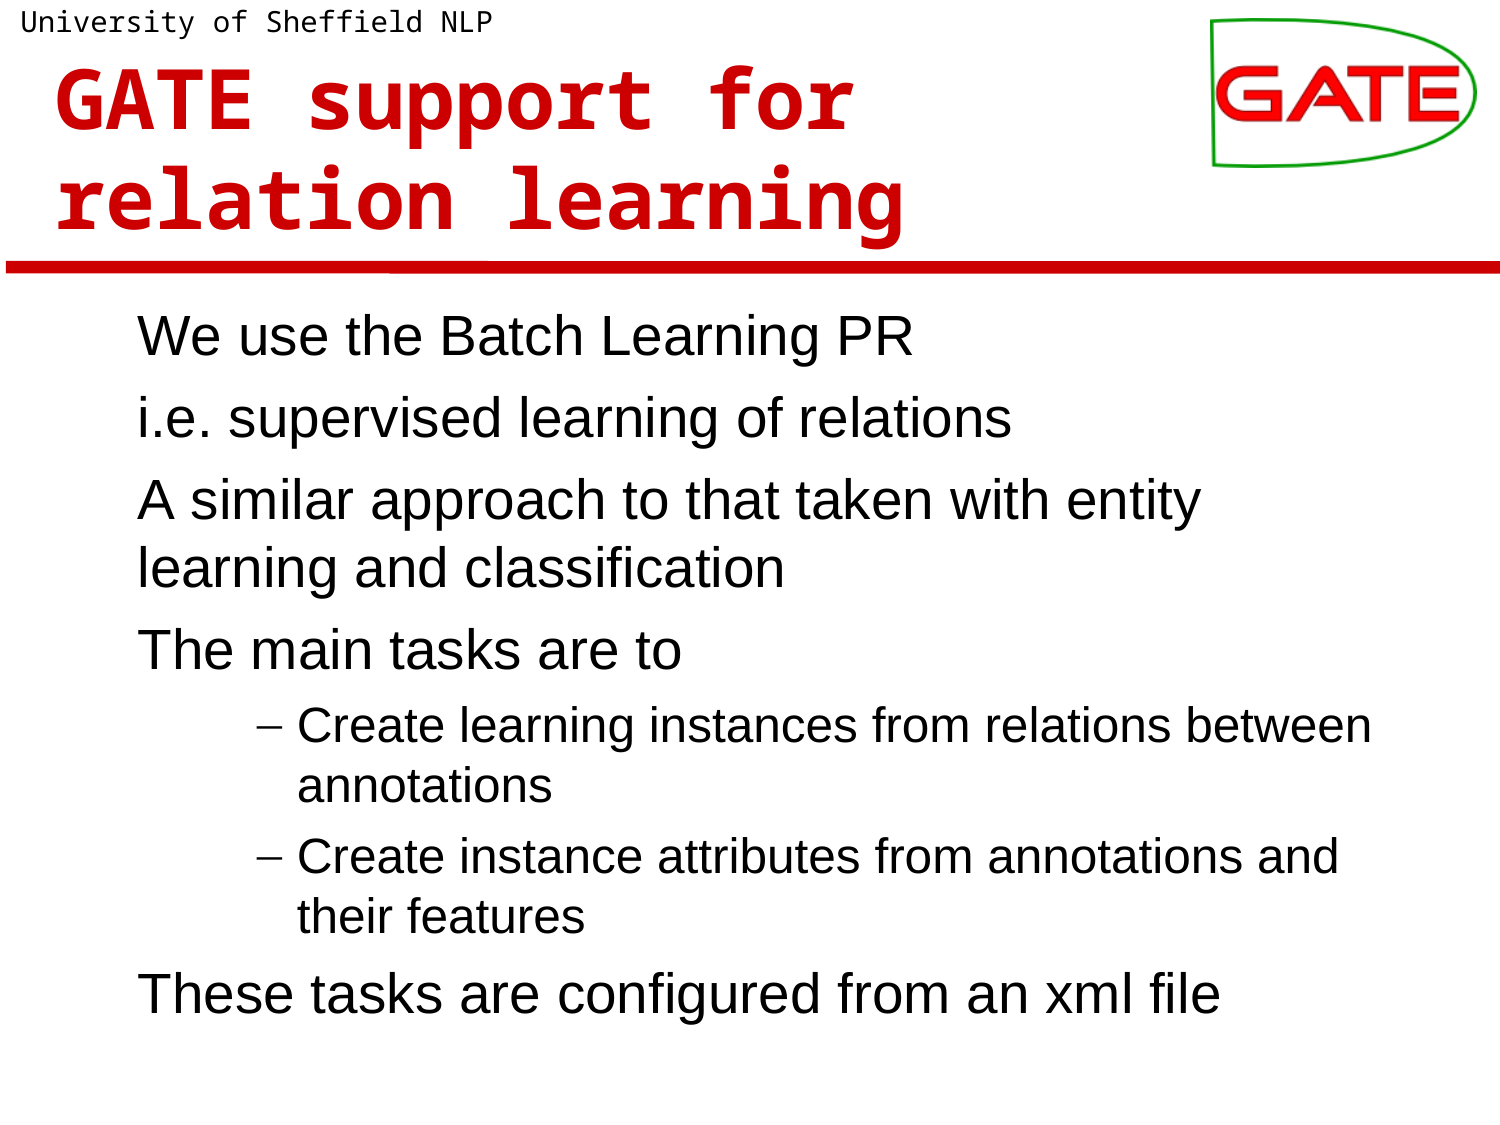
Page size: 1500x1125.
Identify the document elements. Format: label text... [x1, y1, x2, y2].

list We use the Batch Learning PR i.e. supervised learning of relations A similar approach to that taken with entity learning and classification The main tasks are to Create learning instances from relations between annotations Create instance attributes from annotations and their features These tasks are configured from an xml file [74, 290, 1425, 1034]
picture [1210, 18, 1477, 168]
title GATE support for relation learning [41, 37, 1391, 254]
